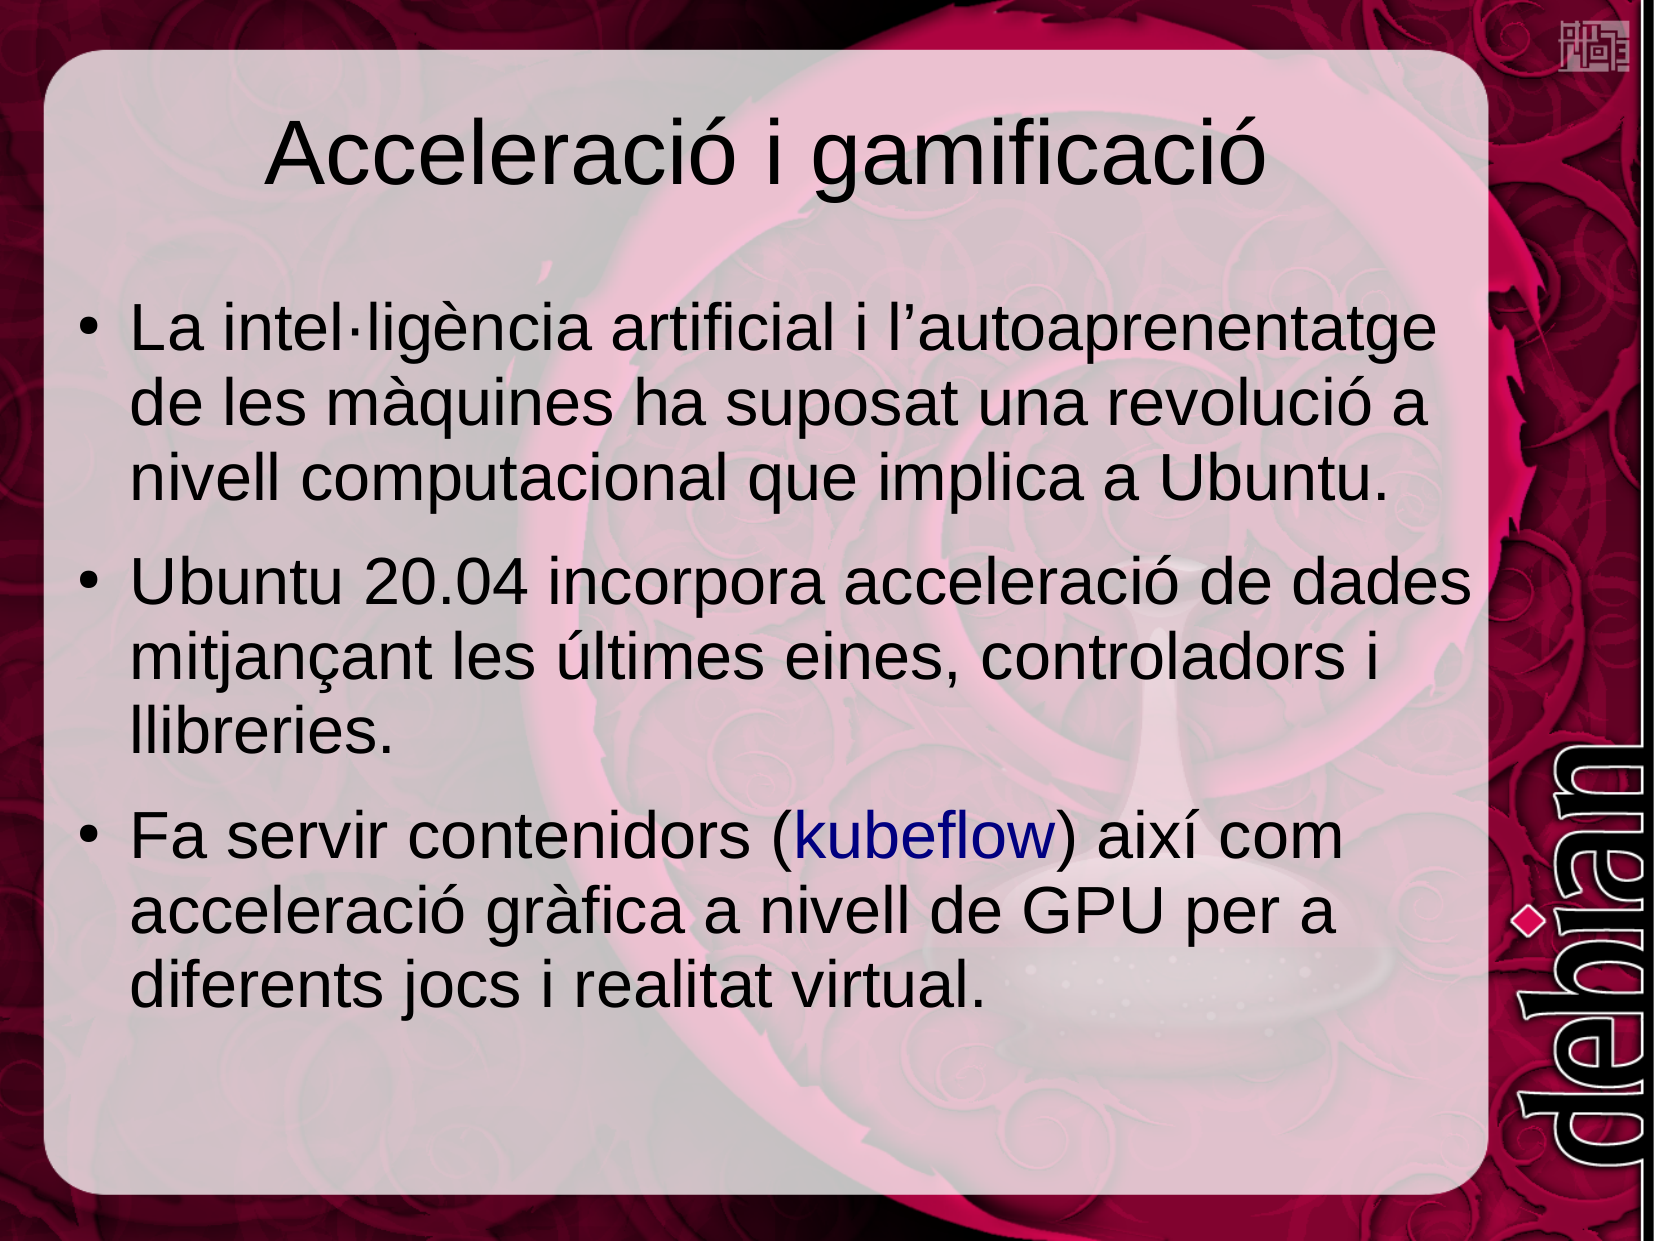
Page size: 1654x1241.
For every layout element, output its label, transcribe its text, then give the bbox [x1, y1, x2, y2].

picture [0, 0, 1654, 1241]
title Acceleració i gamificació [59, 49, 1477, 257]
list La intel·ligència artificial i l’autoaprenentatge de les màquines ha suposat una revolució a nivell computacional que implica a Ubuntu. Ubuntu 20.04 incorpora acceleració de dades mitjançant les últimes eines, controladors i llibreries. Fa servir contenidors (kubeflow) així com acceleració gràfica a nivell de GPU per a diferents jocs i realitat virtual. [59, 290, 1477, 1109]
